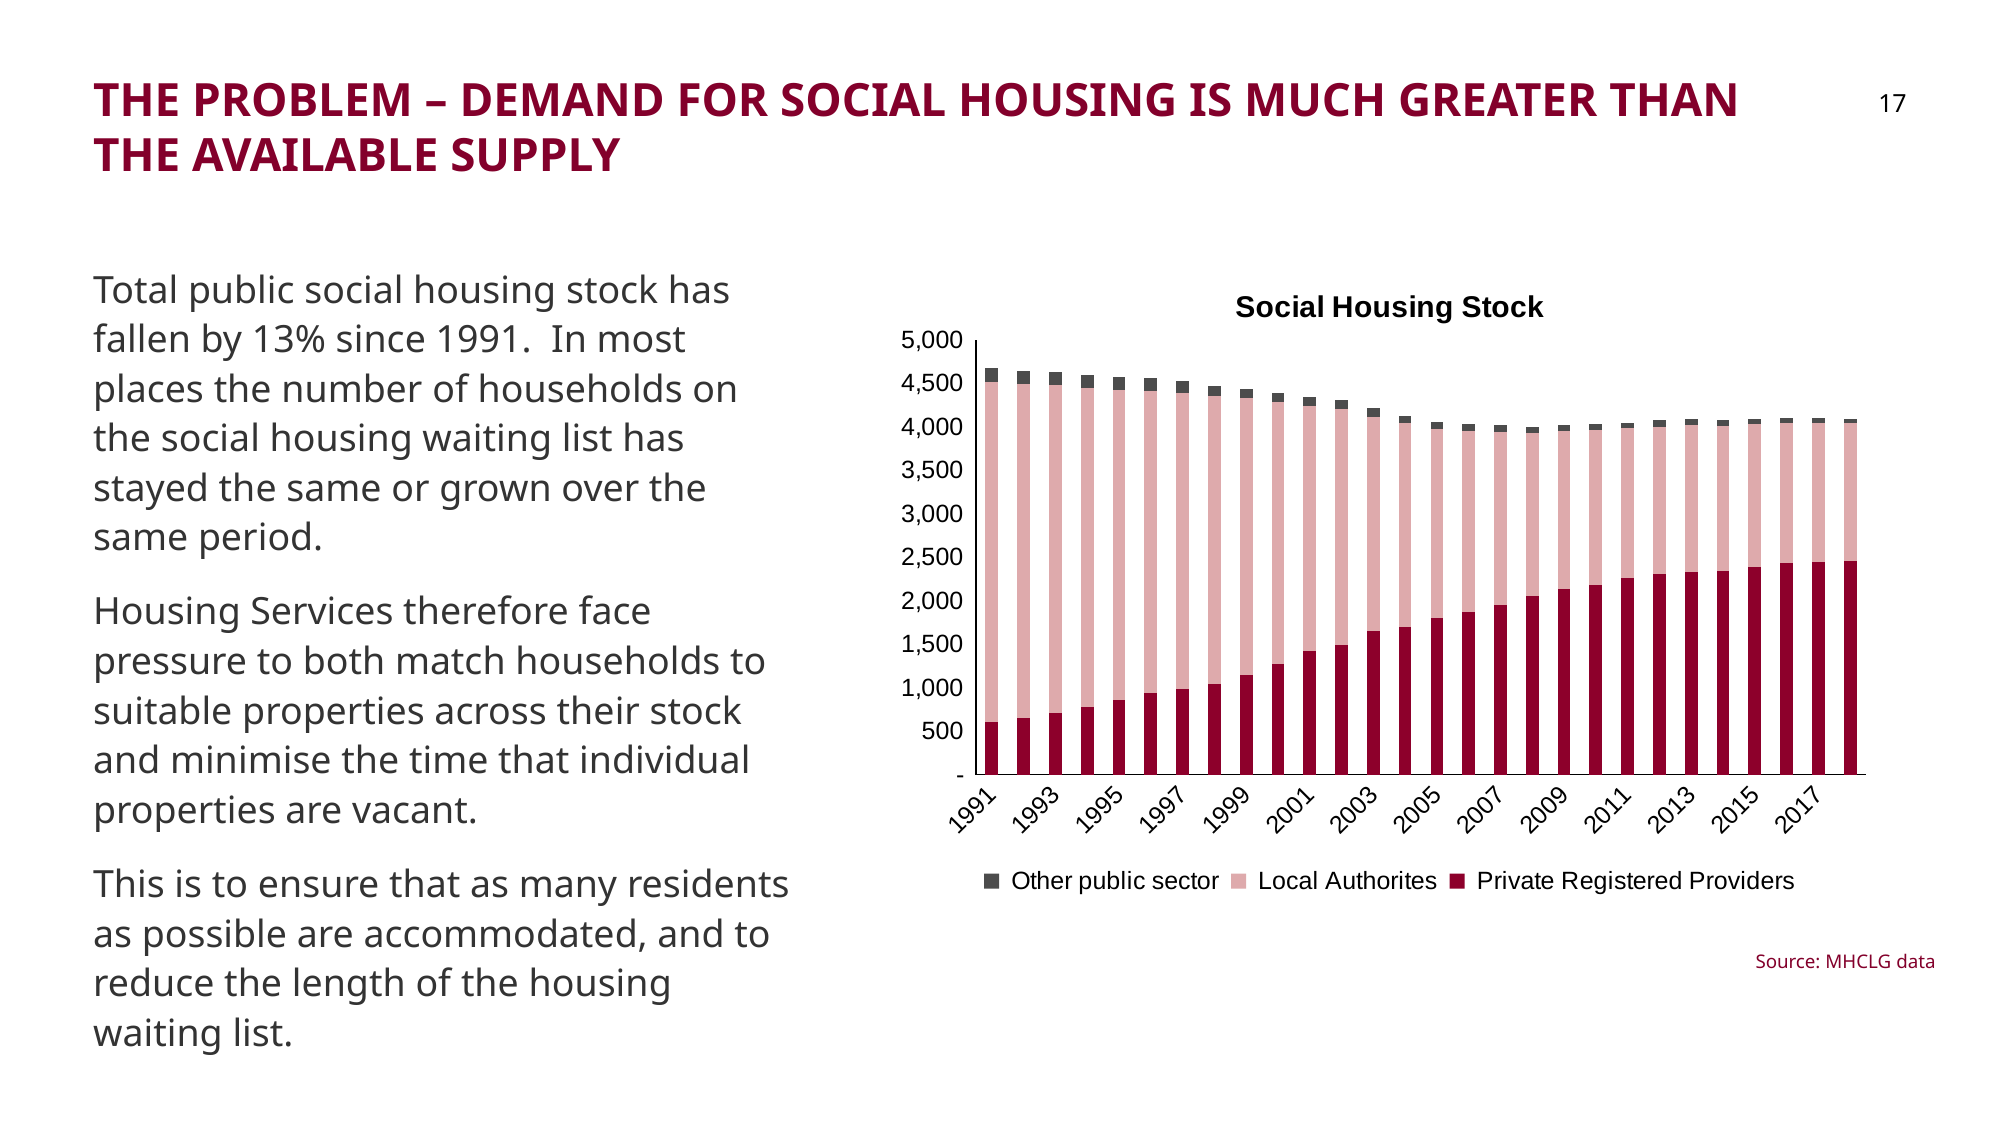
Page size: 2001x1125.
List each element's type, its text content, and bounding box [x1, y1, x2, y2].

chart [870, 261, 1910, 913]
list Total public social housing stock has fallen by 13% since 1991. In most places the number of households on the social housing waiting list has stayed the same or grown over the same period. Housing Services therefore face pressure to both match households to suitable properties across their stock and minimise the time that individual properties are vacant. This is to ensure that as many residents as possible are accommodated, and to reduce the length of the housing waiting list. [93, 261, 799, 1005]
title THE PROBLEM – DEMAND FOR SOCIAL HOUSING IS MUCH GREATER THAN THE AVAILABLE SUPPLY [93, 70, 1809, 215]
slide_number 1 [1850, 87, 1907, 148]
list Source: MHCLG data [1755, 931, 1954, 973]
